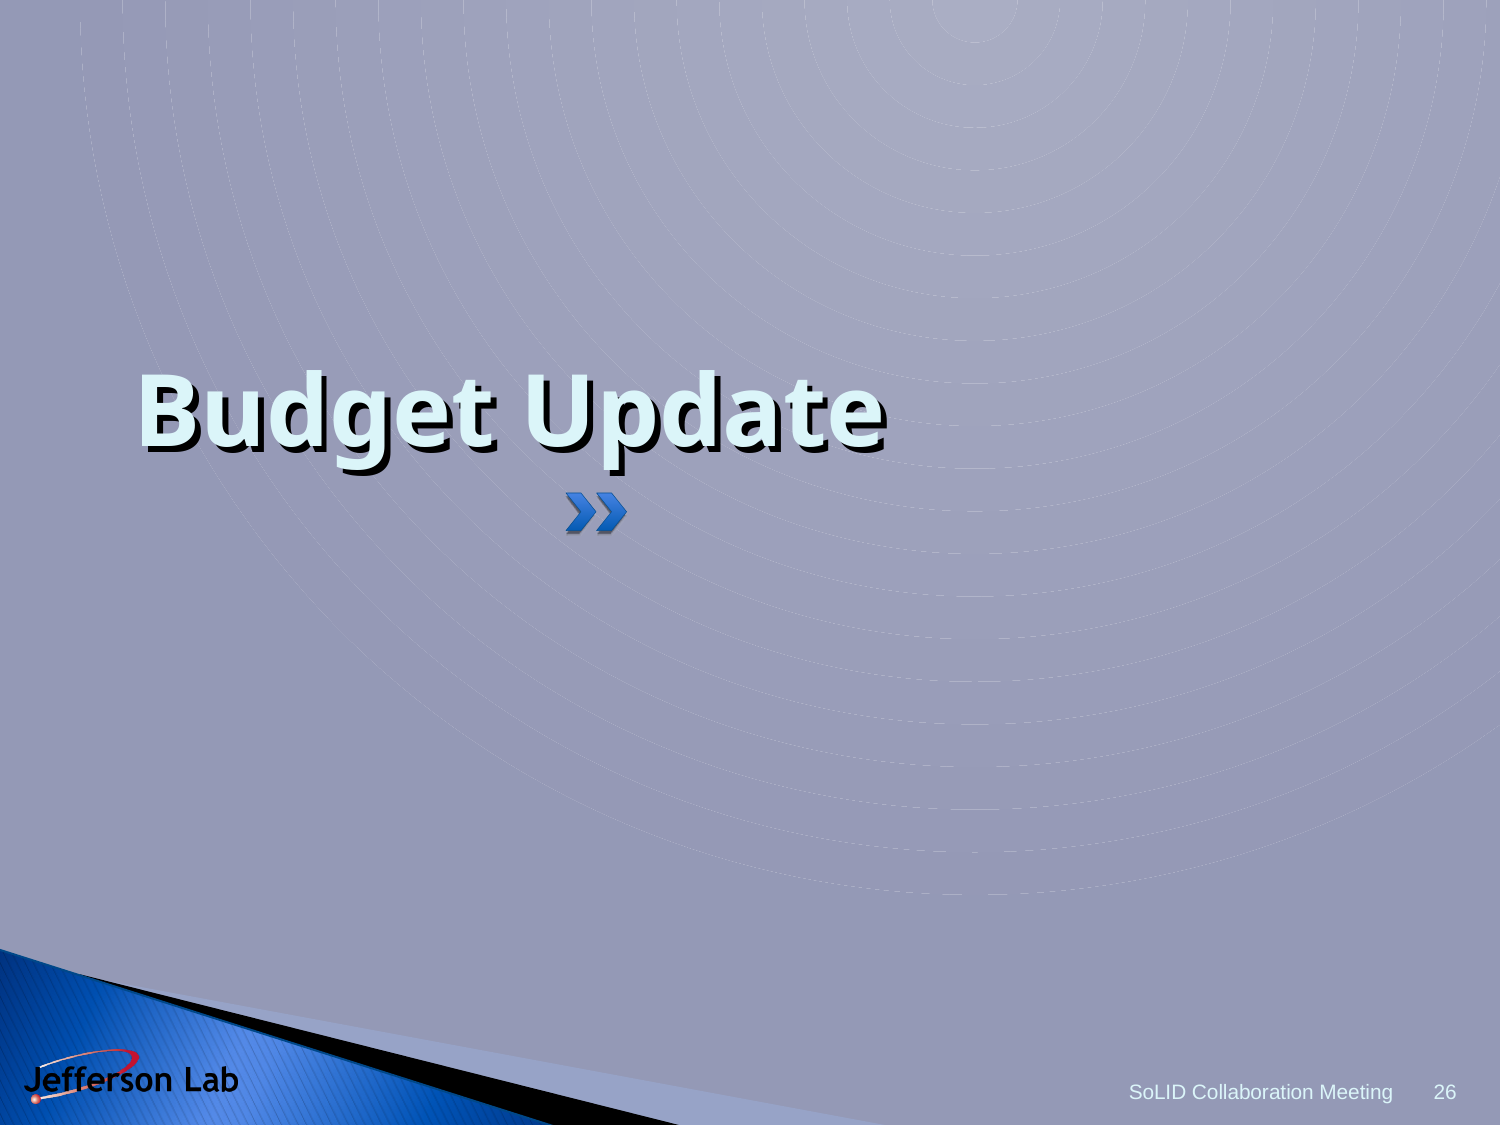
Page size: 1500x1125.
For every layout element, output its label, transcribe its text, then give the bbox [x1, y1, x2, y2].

text_box SoLID Collaboration Meeting [1103, 1051, 1418, 1112]
text_box 26 [1418, 1051, 1479, 1112]
title Budget Update [118, 173, 1394, 474]
